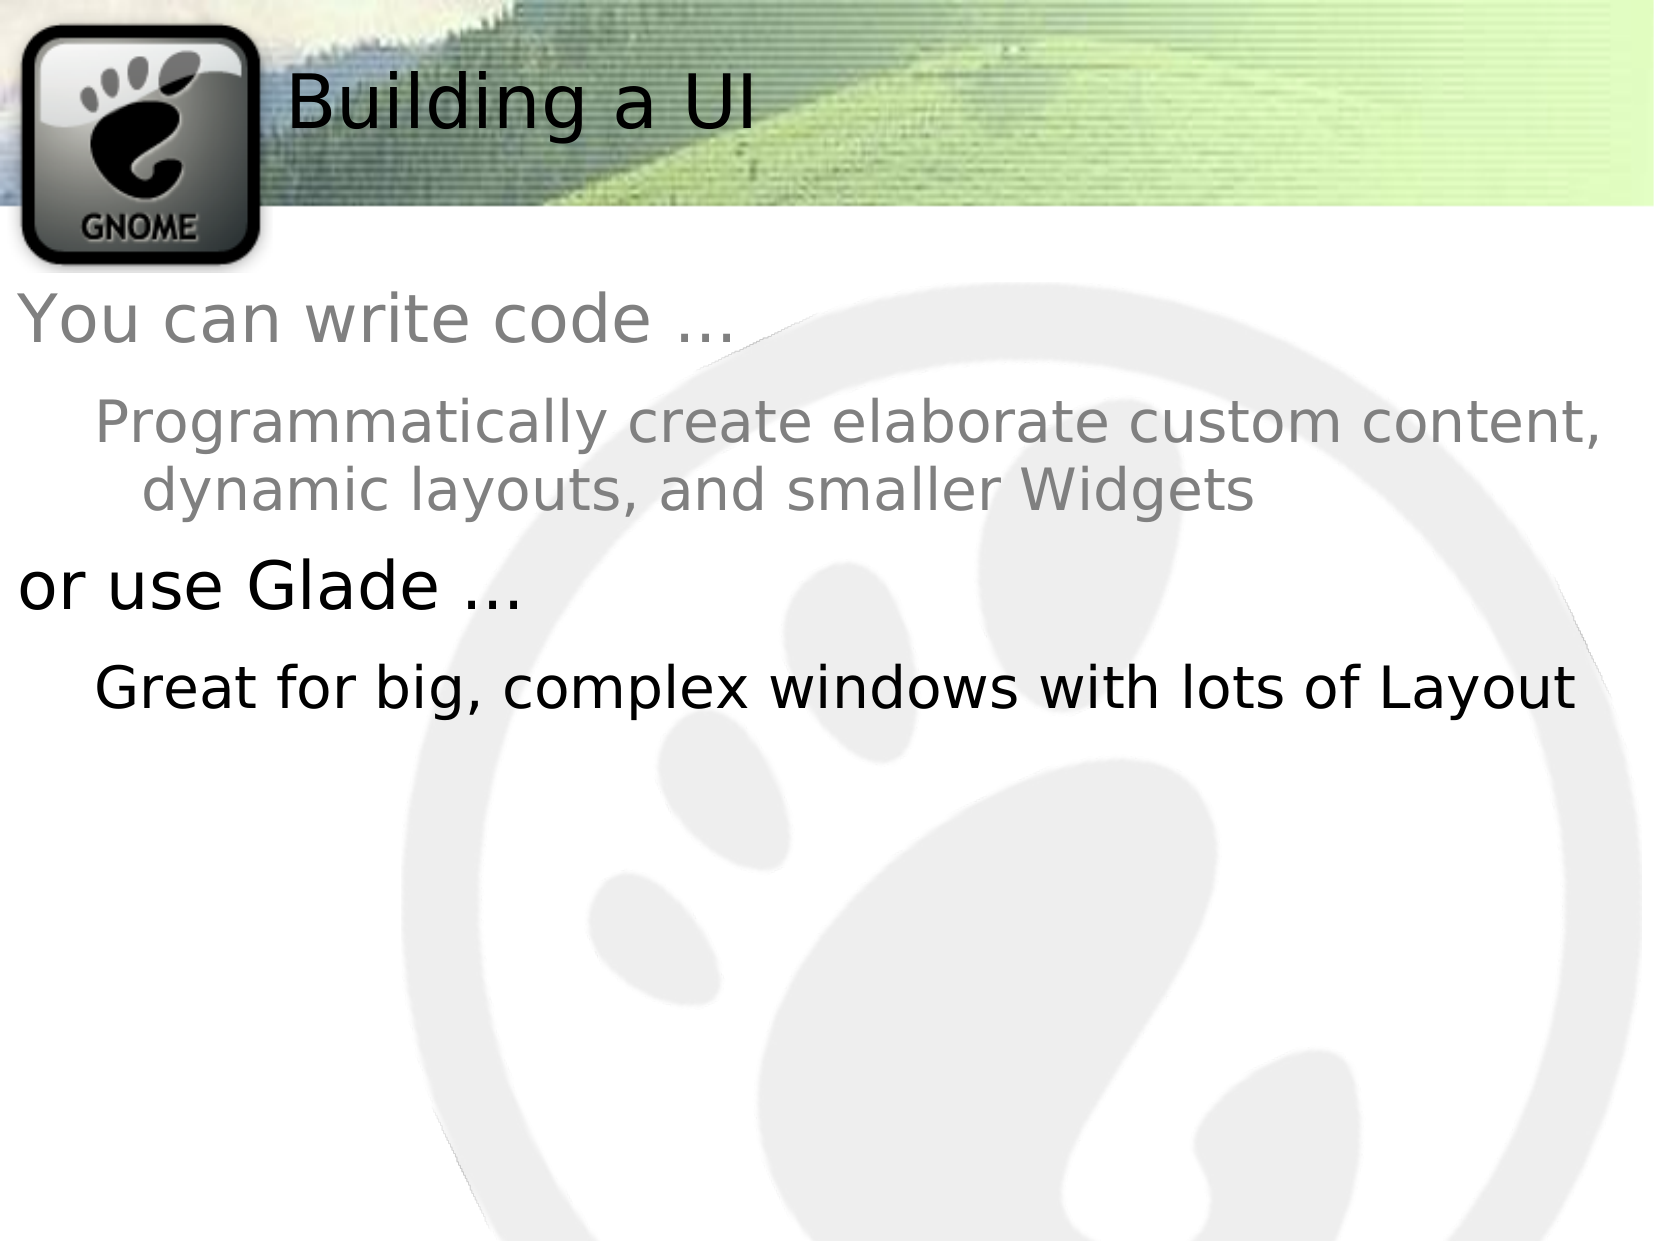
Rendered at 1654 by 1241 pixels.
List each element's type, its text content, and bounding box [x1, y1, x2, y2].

title Building a UI [0, 0, 1654, 207]
list You can write code ... Programmatically create elaborate custom content, dynamic layouts, and smaller Widgets or use Glade ... Great for big, complex windows with lots of Layout [0, 280, 1654, 1241]
picture [0, 207, 1654, 273]
